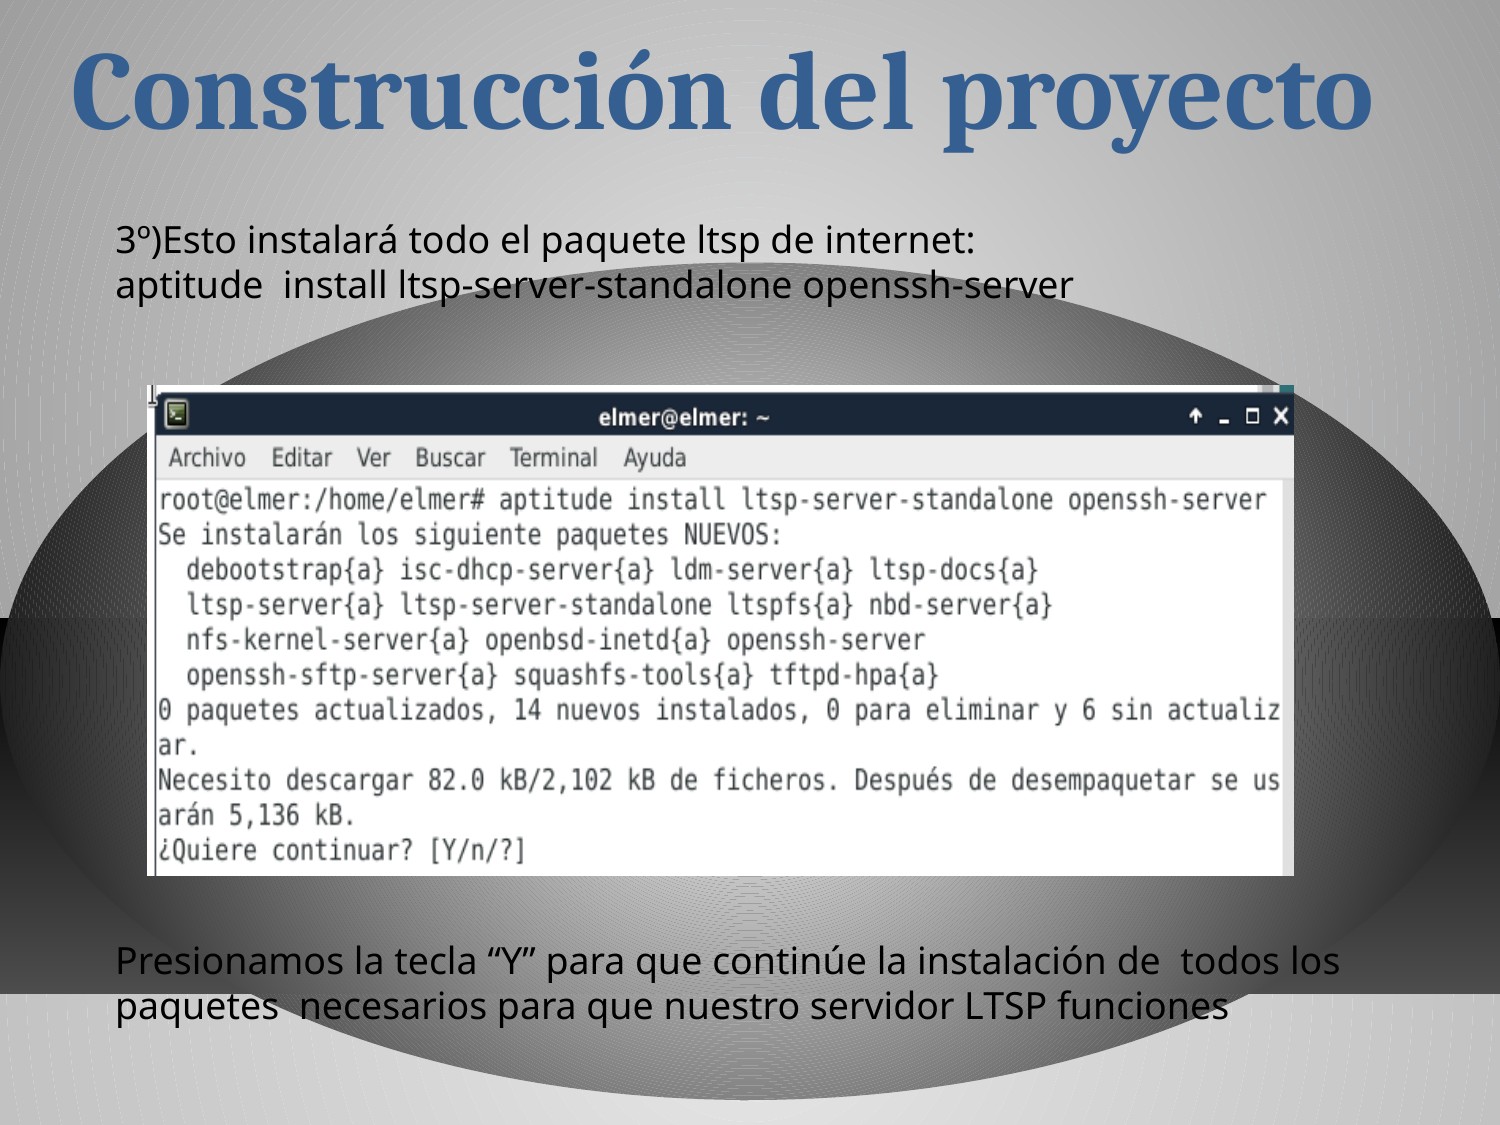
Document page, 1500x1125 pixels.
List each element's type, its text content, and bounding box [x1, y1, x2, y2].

text_box Construcción del proyecto [57, 10, 1391, 160]
text_box Presionamos la tecla “Y” para que continúe la instalación de todos los paquetes necesarios para que nuestro servidor LTSP funciones [100, 930, 1447, 1035]
text_box 3º)Esto instalará todo el paquete ltsp de internet: aptitude install ltsp-server-standalone openssh-server [100, 208, 1164, 313]
picture [147, 385, 1294, 876]
